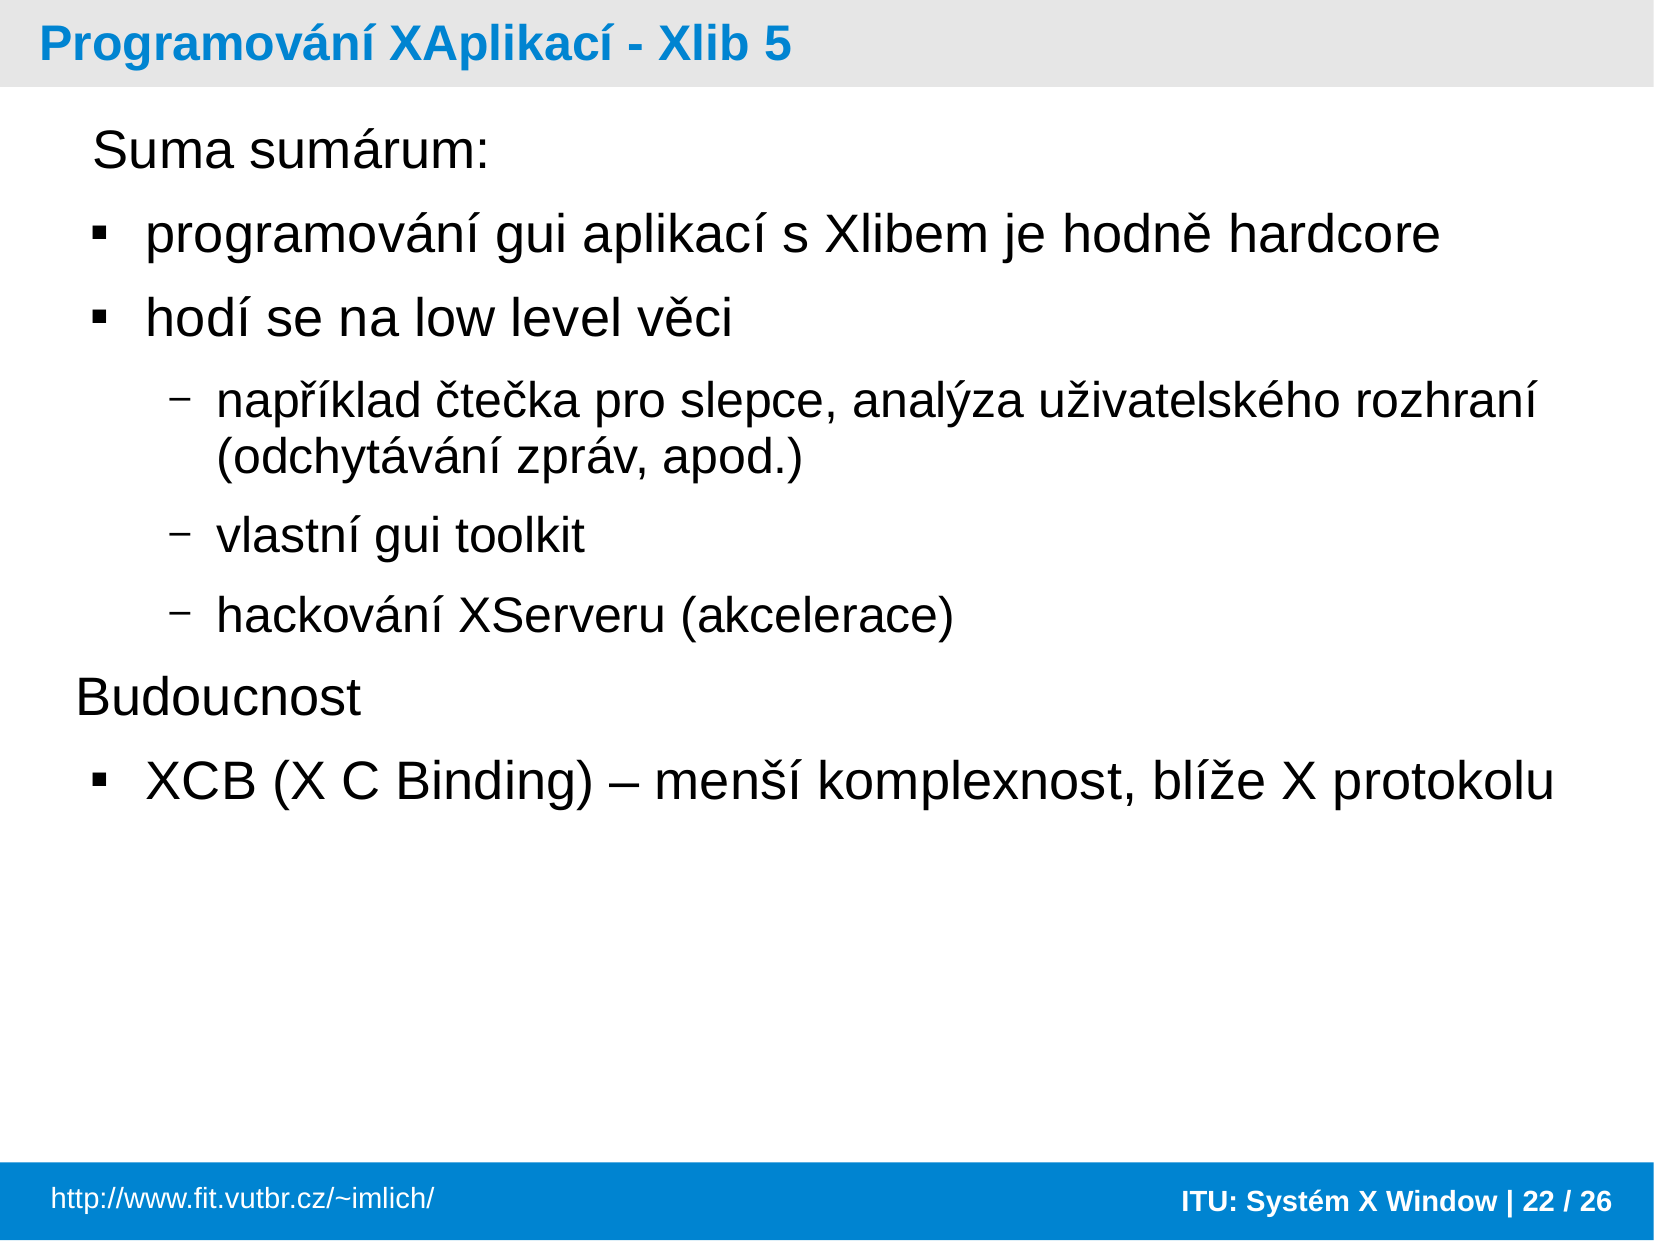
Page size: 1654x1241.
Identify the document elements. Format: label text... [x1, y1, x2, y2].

list Suma sumárum: programování gui aplikací s Xlibem je hodně hardcore hodí se na low level věci například čtečka pro slepce, analýza uživatelského rozhraní (odchytávání zpráv, apod.) vlastní gui toolkit hackování XServeru (akcelerace) Budoucnost XCB (X C Binding) – menší komplexnost, blíže X protokolu [75, 119, 1564, 1111]
title Programování XAplikací - Xlib 5 [39, 5, 1615, 81]
